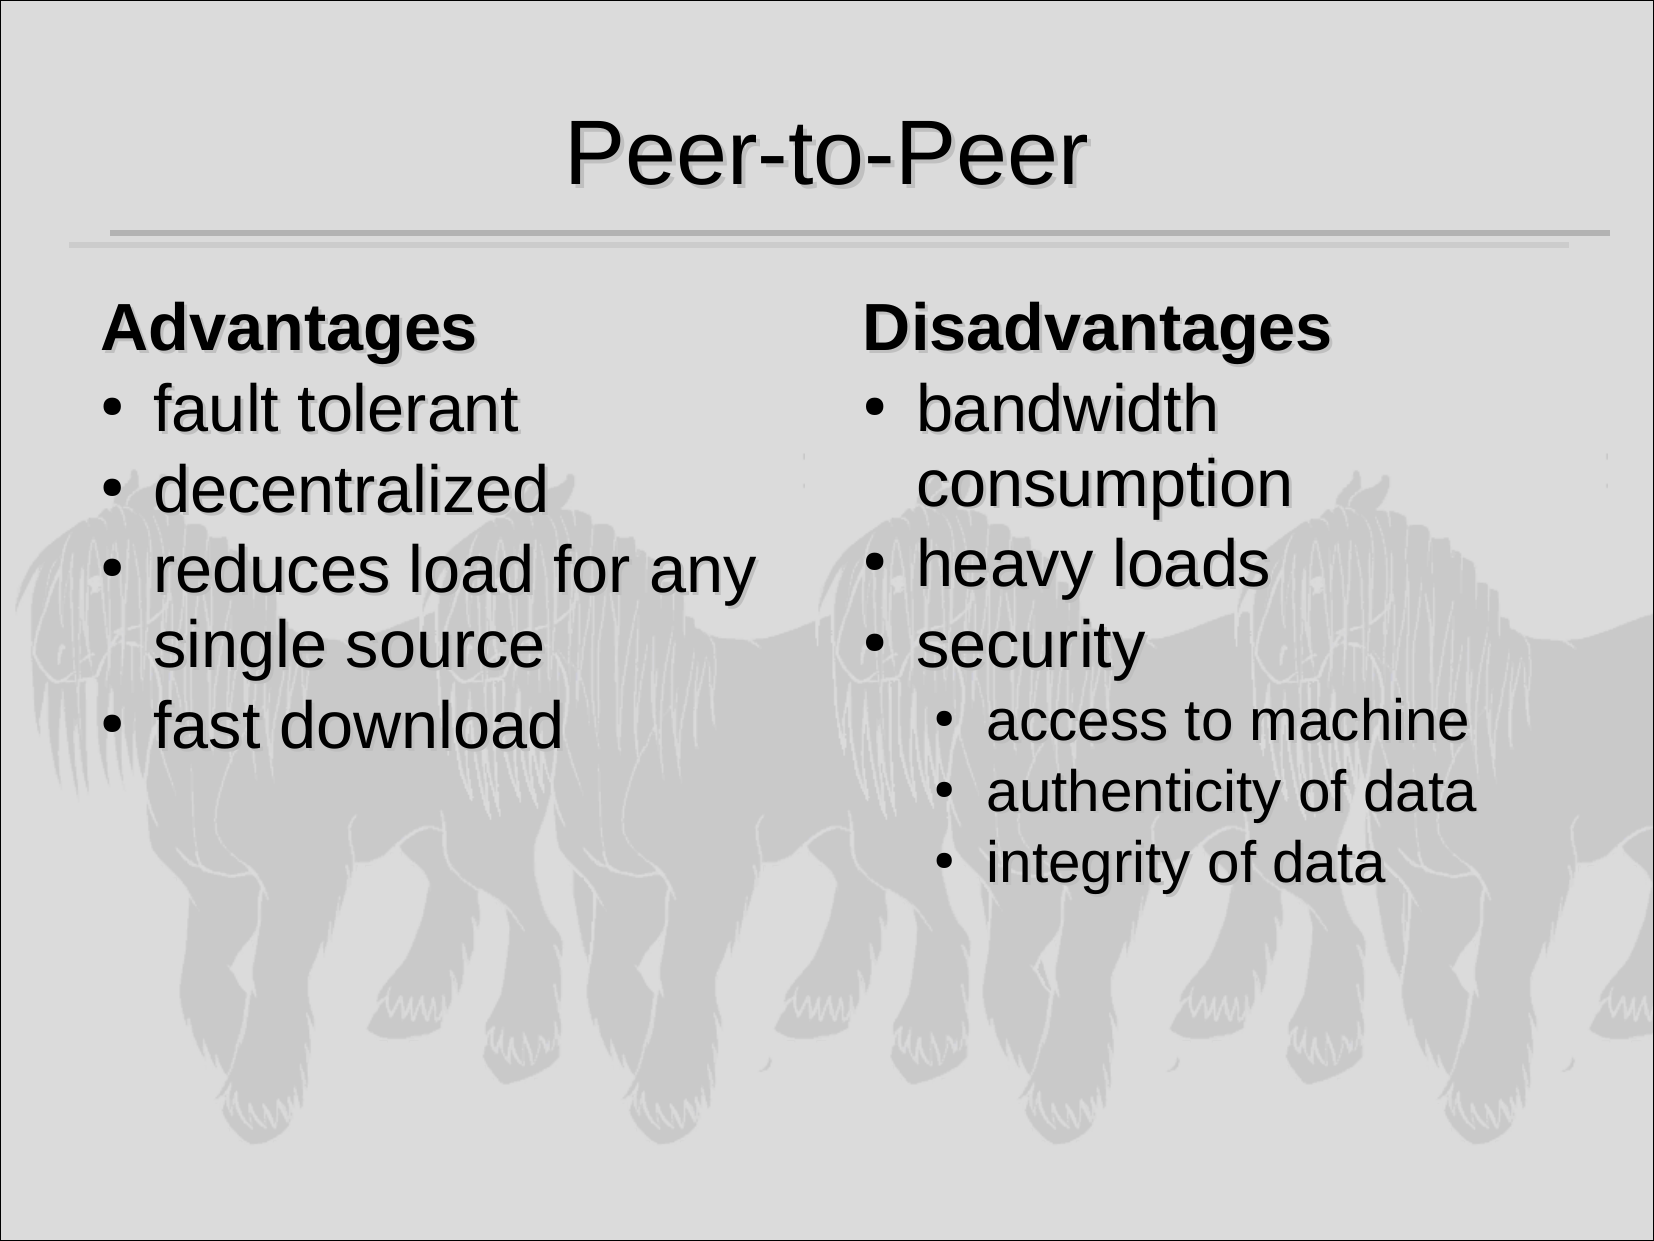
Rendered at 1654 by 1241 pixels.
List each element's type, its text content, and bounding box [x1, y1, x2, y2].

list Disadvantages bandwidth consumption heavy loads security access to machine authenticity of data integrity of data [845, 290, 1572, 1094]
title Peer-to-Peer [82, 49, 1571, 257]
list Advantages fault tolerant decentralized reduces load for any single source fast download [82, 290, 809, 1109]
